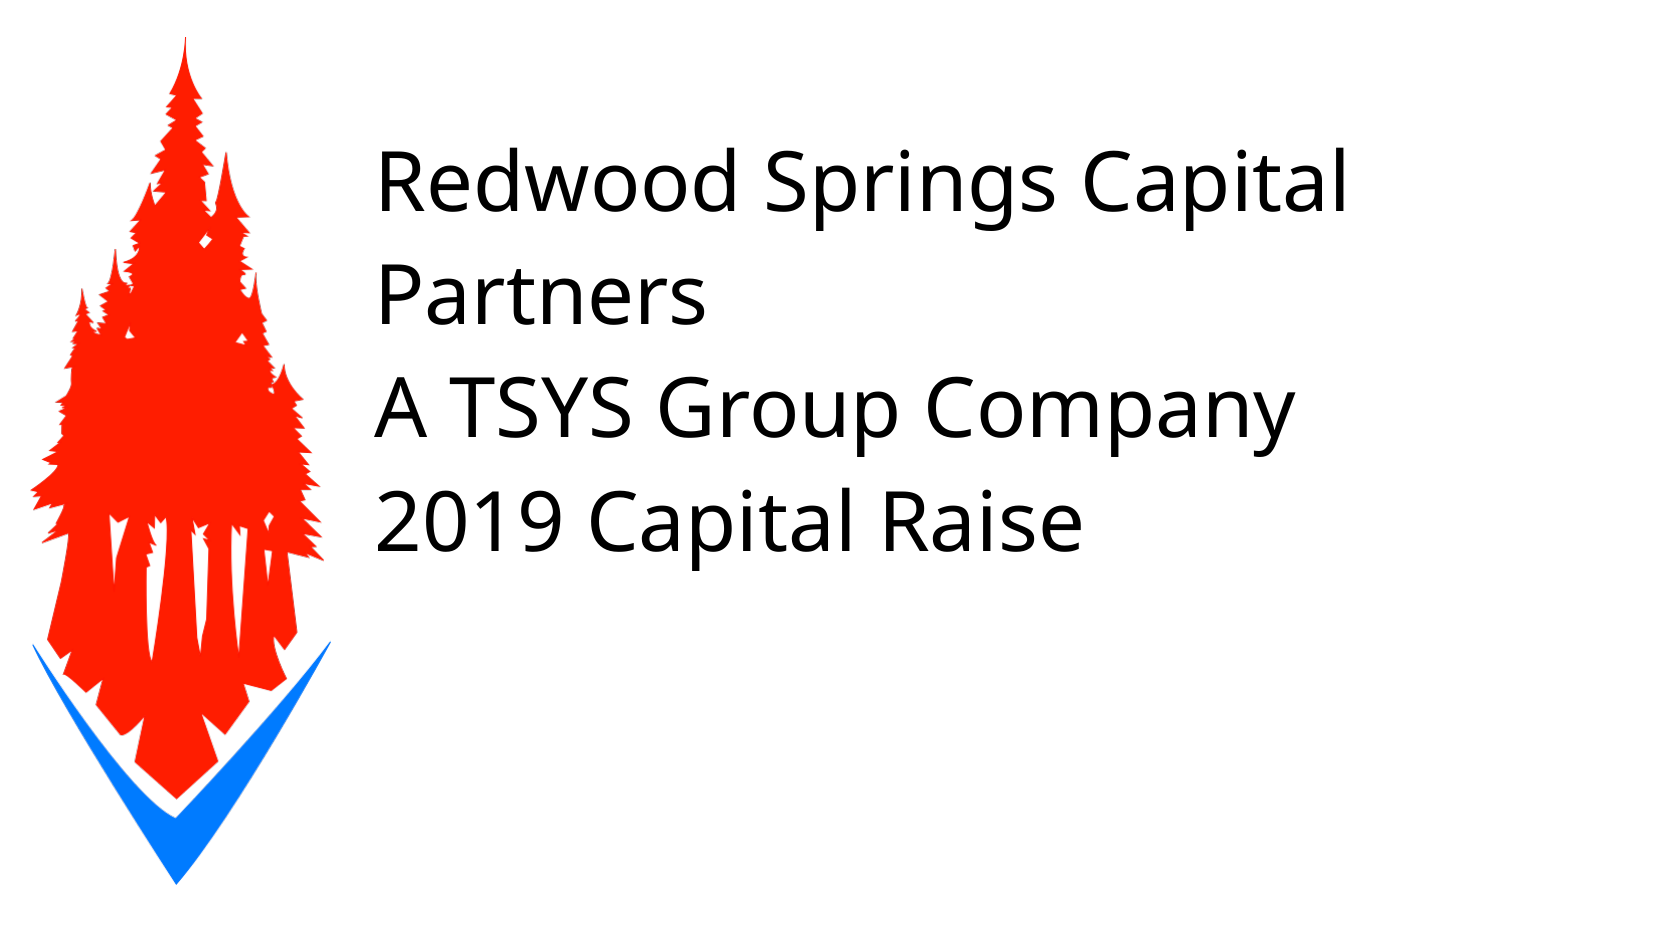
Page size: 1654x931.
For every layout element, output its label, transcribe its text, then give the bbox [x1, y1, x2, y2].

text_box Redwood Springs Capital Partners A TSYS Group Company 2019 Capital Raise [360, 114, 1396, 552]
picture [30, 37, 331, 886]
